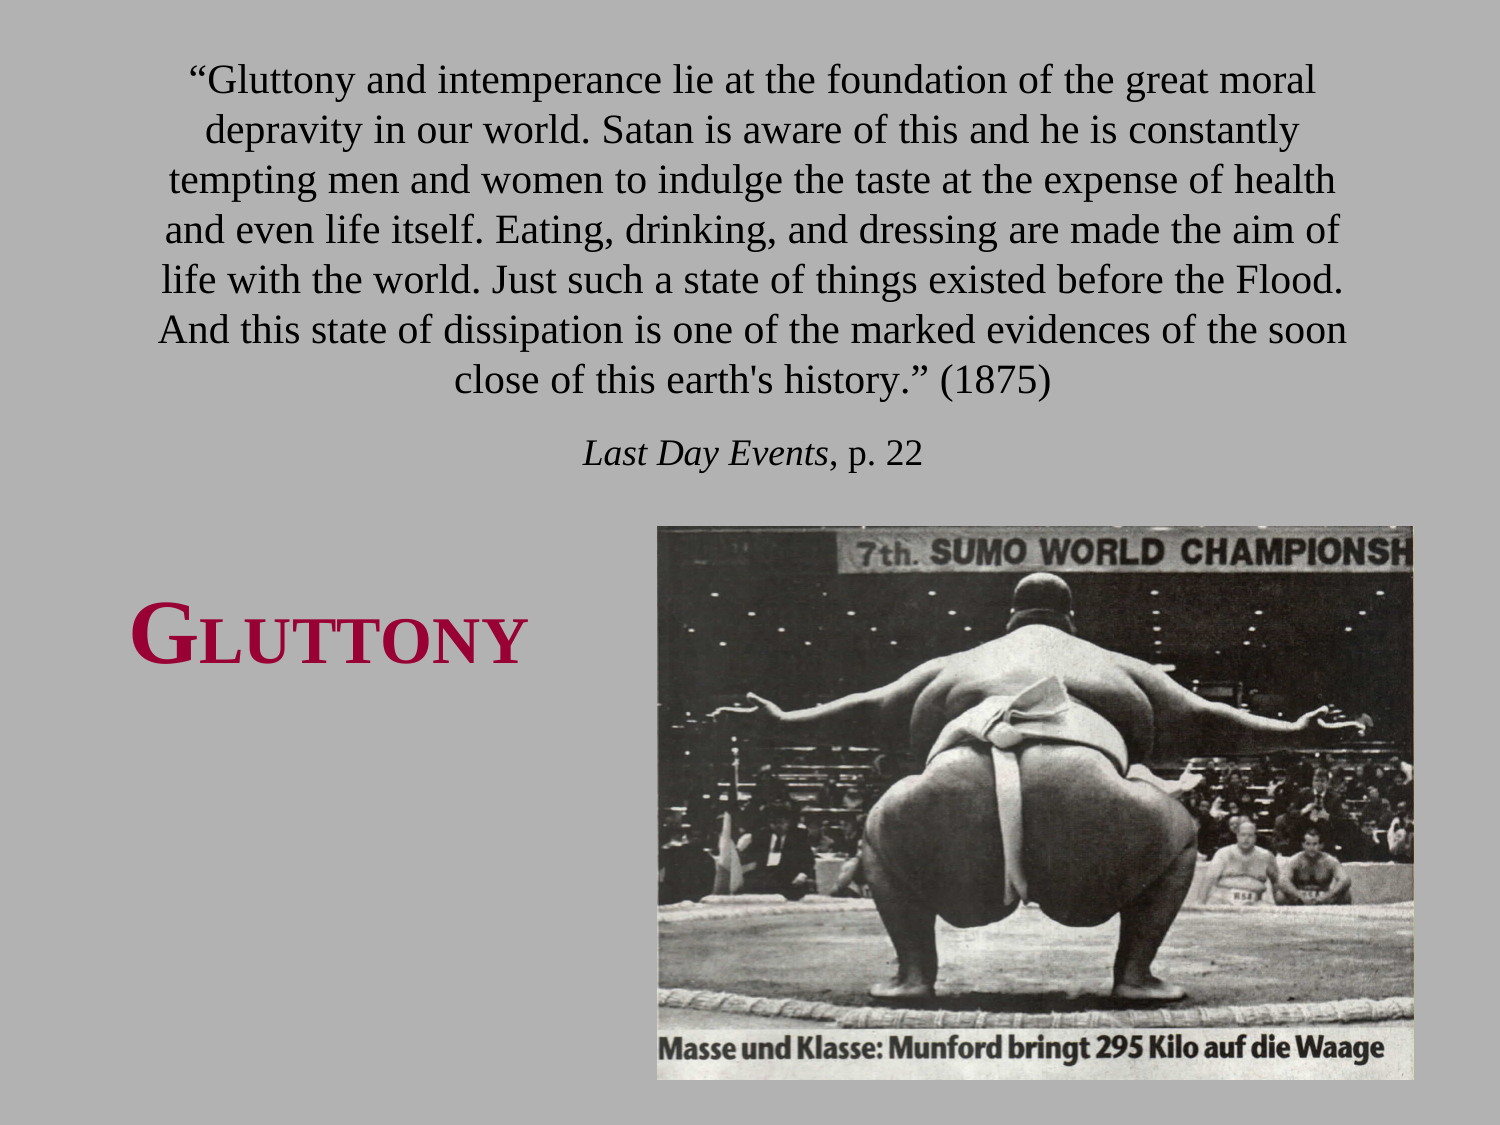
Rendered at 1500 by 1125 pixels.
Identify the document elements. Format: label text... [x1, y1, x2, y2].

text_box “Gluttony and intemperance lie at the foundation of the great moral depravity in our world. Satan is aware of this and he is constantly tempting men and women to indulge the taste at the expense of health and even life itself. Eating, drinking, and dressing are made the aim of life with the world. Just such a state of things existed before the Flood. And this state of dissipation is one of the marked evidences of the soon close of this earth's history.” (1875) Last Day Events, p. 22 [128, 44, 1379, 481]
text_box GLUTTONY [3, 564, 655, 690]
picture [657, 526, 1414, 1080]
